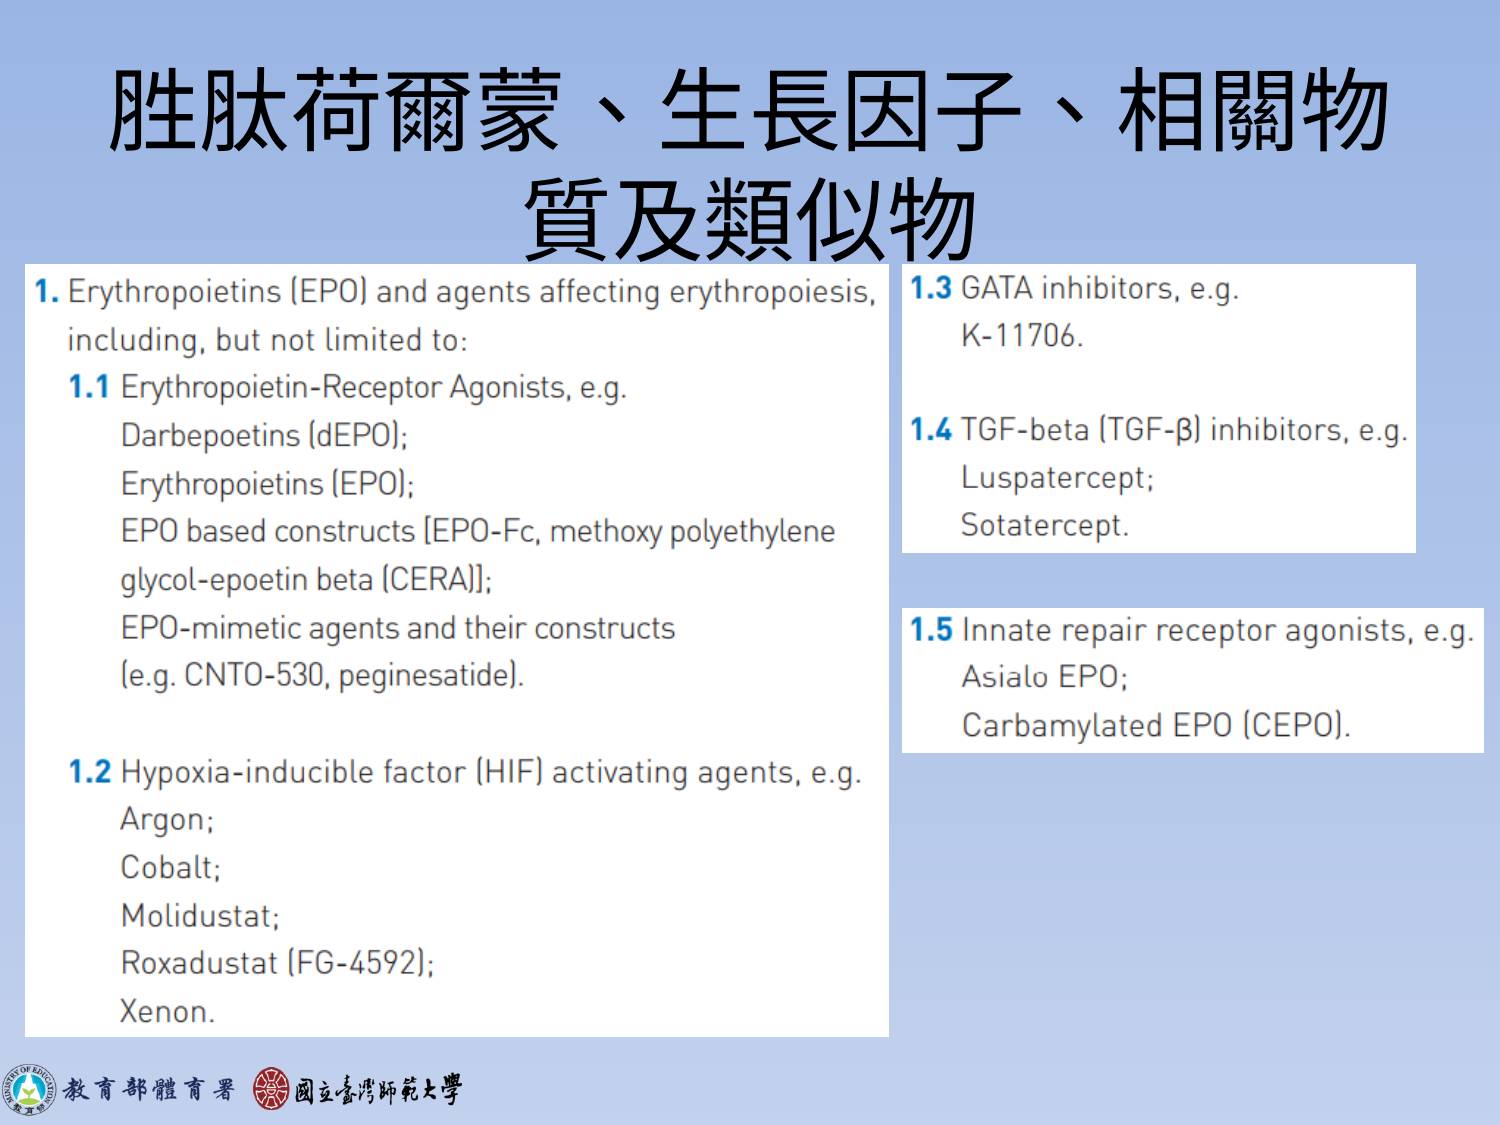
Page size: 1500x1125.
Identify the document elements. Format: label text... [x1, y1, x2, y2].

picture [902, 609, 1484, 753]
title 胜肽荷爾蒙、生長因子、相關物質及類似物 [75, 45, 1426, 233]
picture [25, 264, 889, 1037]
picture [902, 264, 1416, 553]
